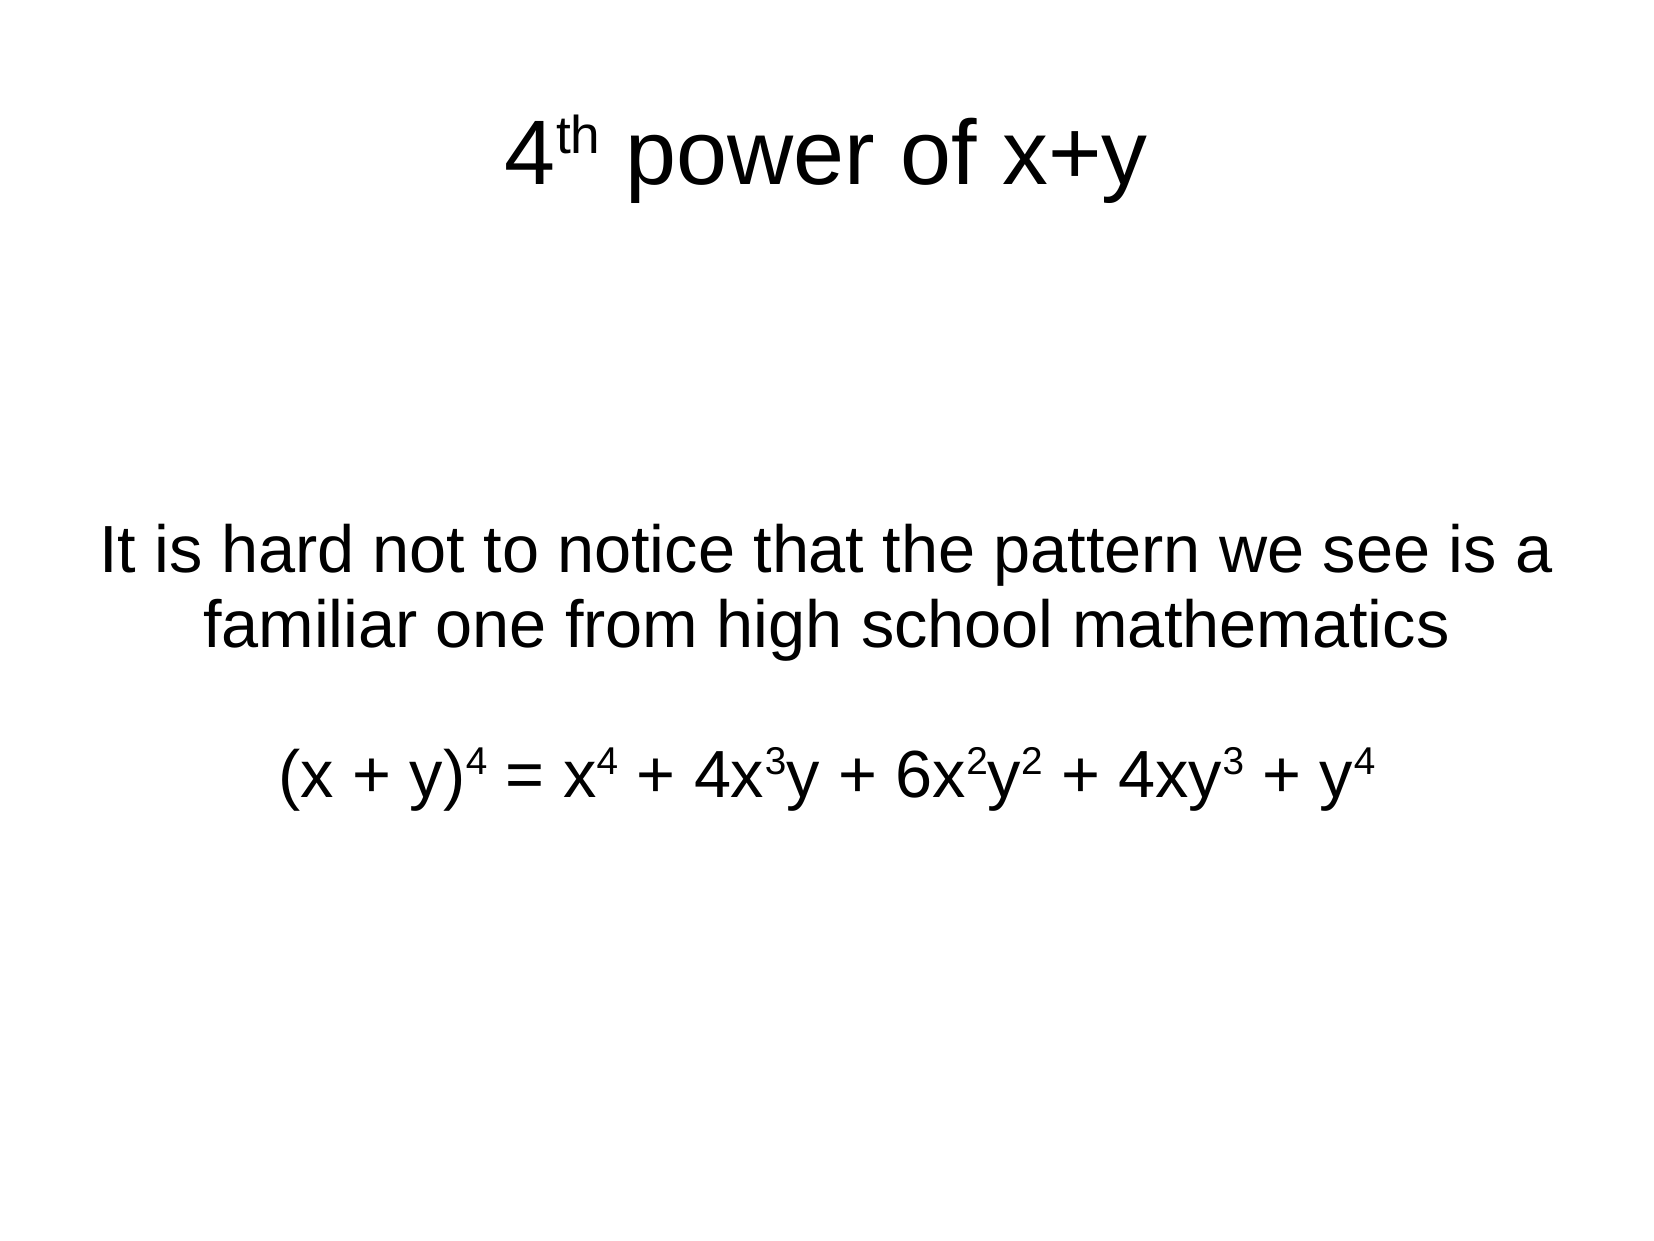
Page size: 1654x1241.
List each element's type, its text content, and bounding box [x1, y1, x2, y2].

subtitle It is hard not to notice that the pattern we see is a familiar one from high school mathematics (x + y)4 = x4 + 4x3y + 6x2y2 + 4xy3 + y4 [82, 297, 1571, 1102]
title 4th power of x+y [82, 56, 1571, 250]
